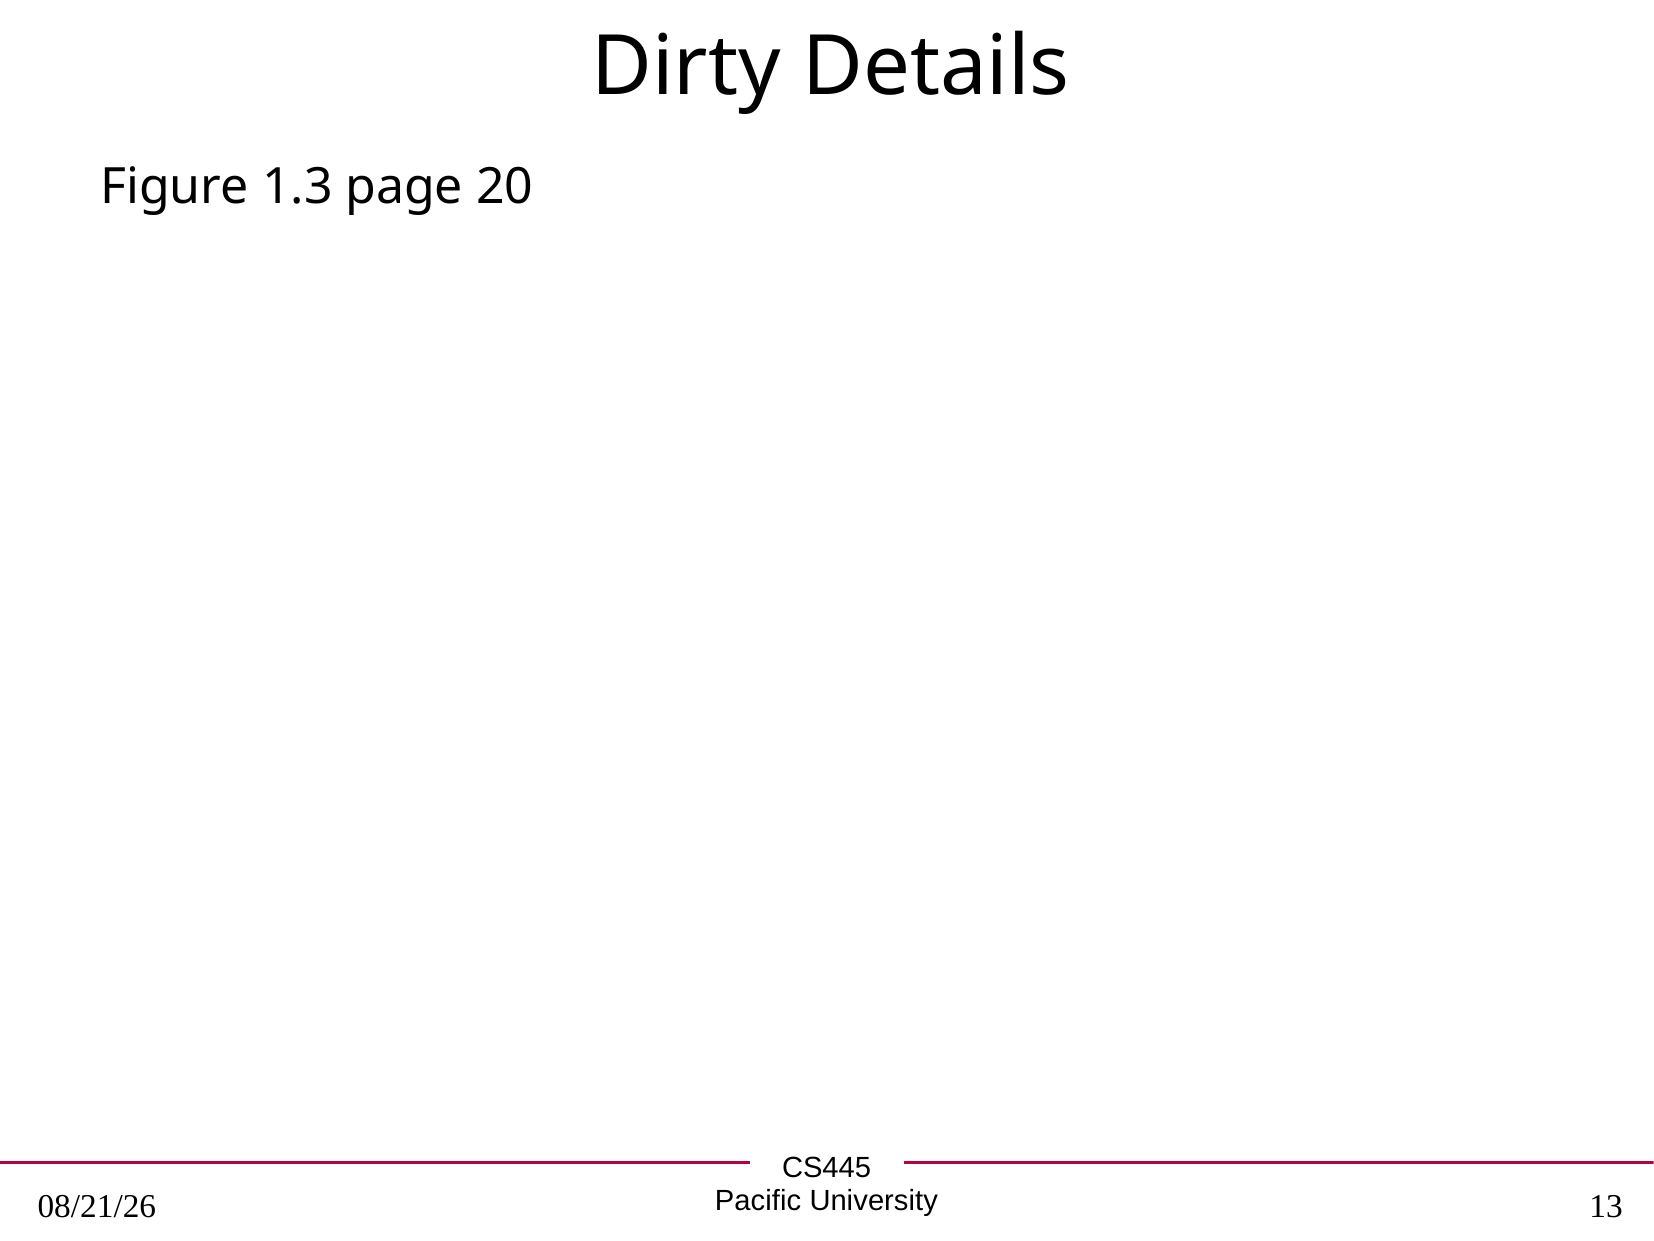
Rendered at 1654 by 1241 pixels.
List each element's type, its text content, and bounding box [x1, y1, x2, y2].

list Figure 1.3 page 20 [82, 150, 1571, 1111]
title Dirty Details [86, 11, 1576, 113]
